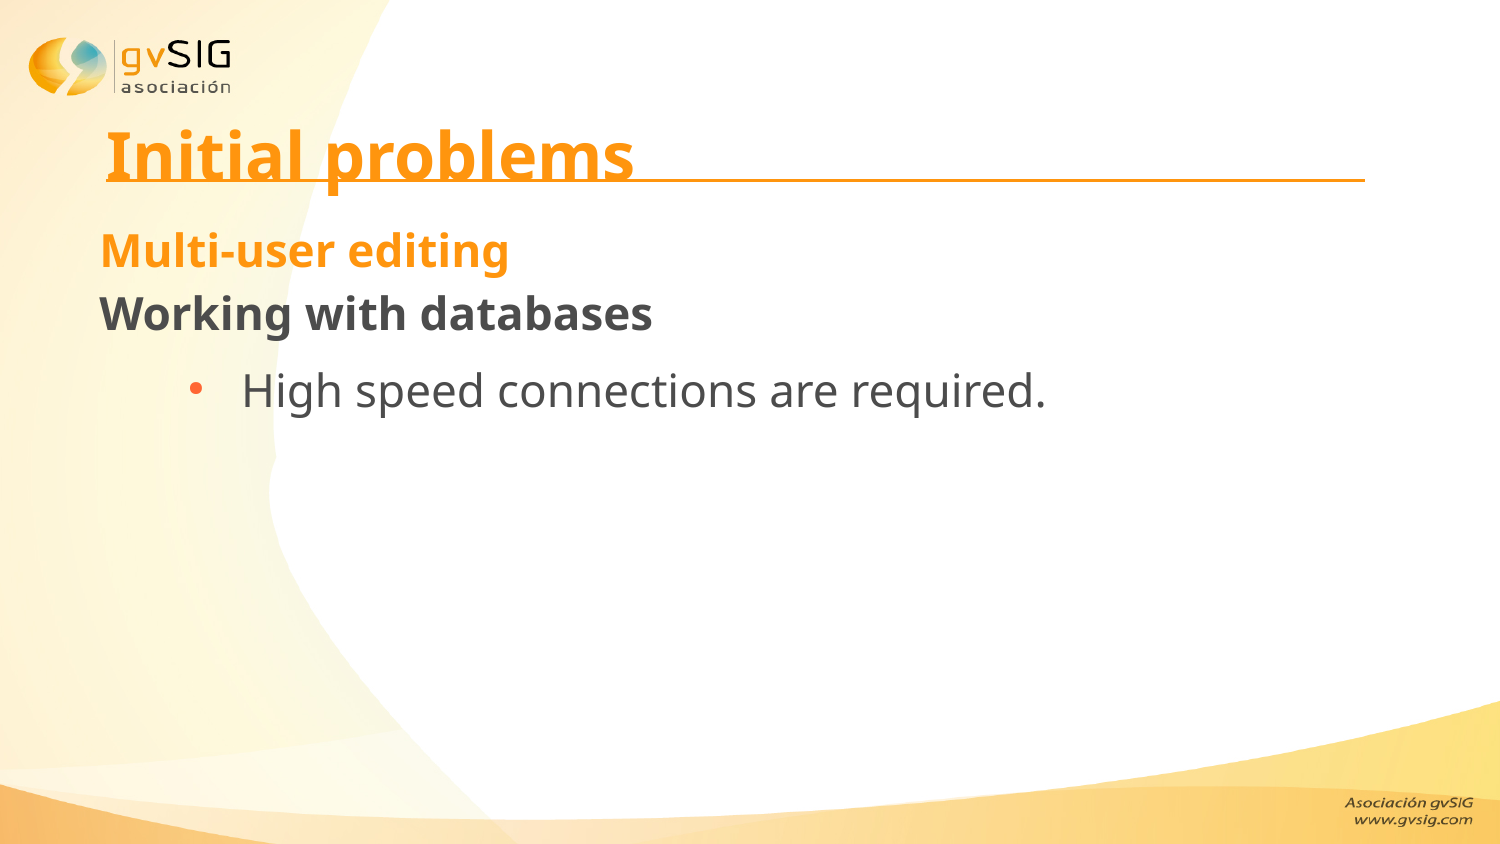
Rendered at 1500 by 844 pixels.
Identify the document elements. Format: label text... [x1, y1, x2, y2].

title Initial problems [106, 115, 1457, 193]
list Multi-user editing Working with databases High speed connections are required. [99, 218, 1418, 844]
picture [0, 0, 1500, 844]
